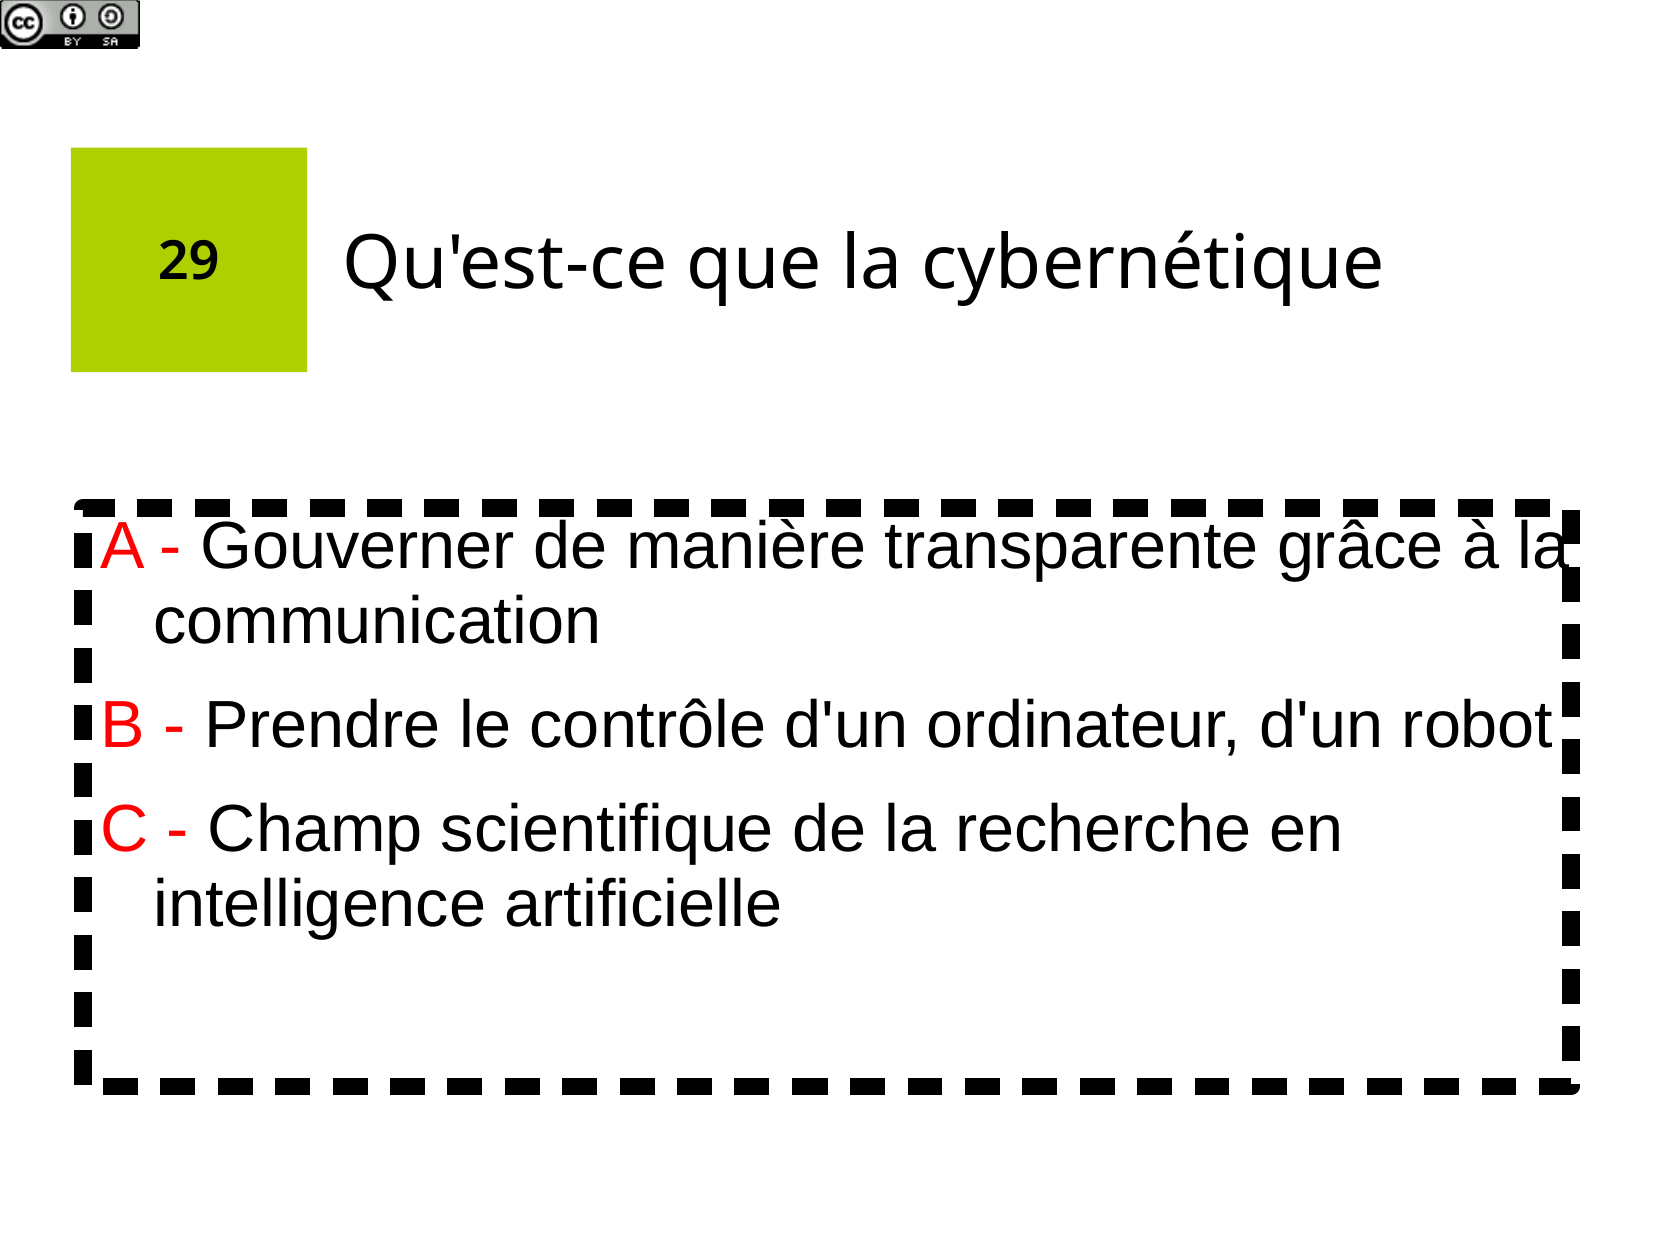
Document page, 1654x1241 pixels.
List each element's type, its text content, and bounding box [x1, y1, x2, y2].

picture [0, 0, 140, 49]
list Gouverner de manière transparente grâce à la communication Prendre le contrôle d'un ordinateur, d'un robot Champ scientifique de la recherche en intelligence artificielle [82, 507, 1571, 1087]
title Qu'est-ce que la cybernétique [342, 59, 1571, 461]
